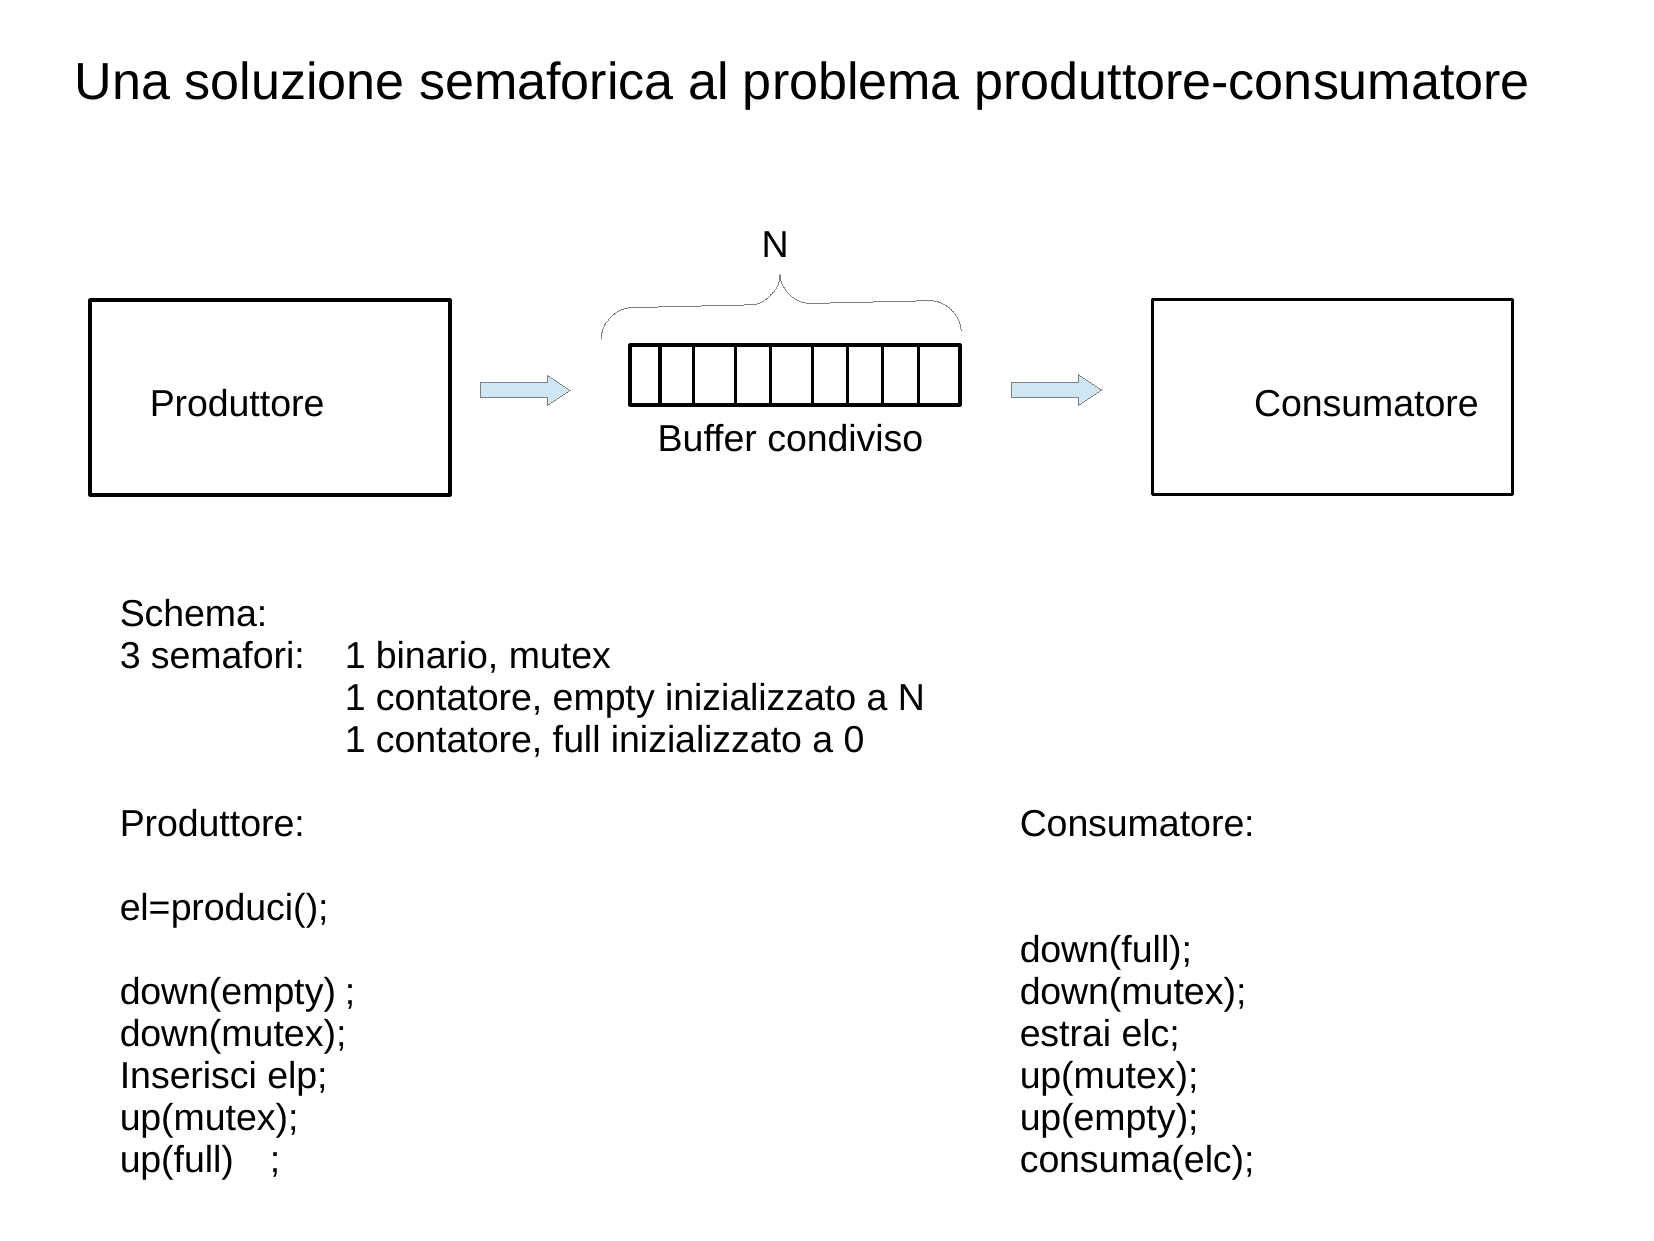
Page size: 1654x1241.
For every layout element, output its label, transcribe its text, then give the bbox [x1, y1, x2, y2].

text_box Una soluzione semaforica al problema produttore-consumatore [60, 45, 1606, 119]
text_box [480, 375, 571, 406]
text_box N [746, 215, 822, 273]
text_box Consumatore [1239, 375, 1570, 432]
text_box Schema: 3 semafori: 1 binario, mutex 1 contatore, empty inizializzato a N 1 contatore, full inizializzato a 0 Produttore: Consumatore: el=produci(); down(full); down(empty) ; down(mutex); down(mutex); estrai elc; Inserisci elp; up(mutex); up(mutex); up(empty); up(full) ; consuma(elc); [105, 585, 1516, 1188]
text_box Produttore [135, 375, 466, 432]
text_box Buffer condiviso [642, 410, 973, 468]
text_box [1011, 374, 1102, 406]
